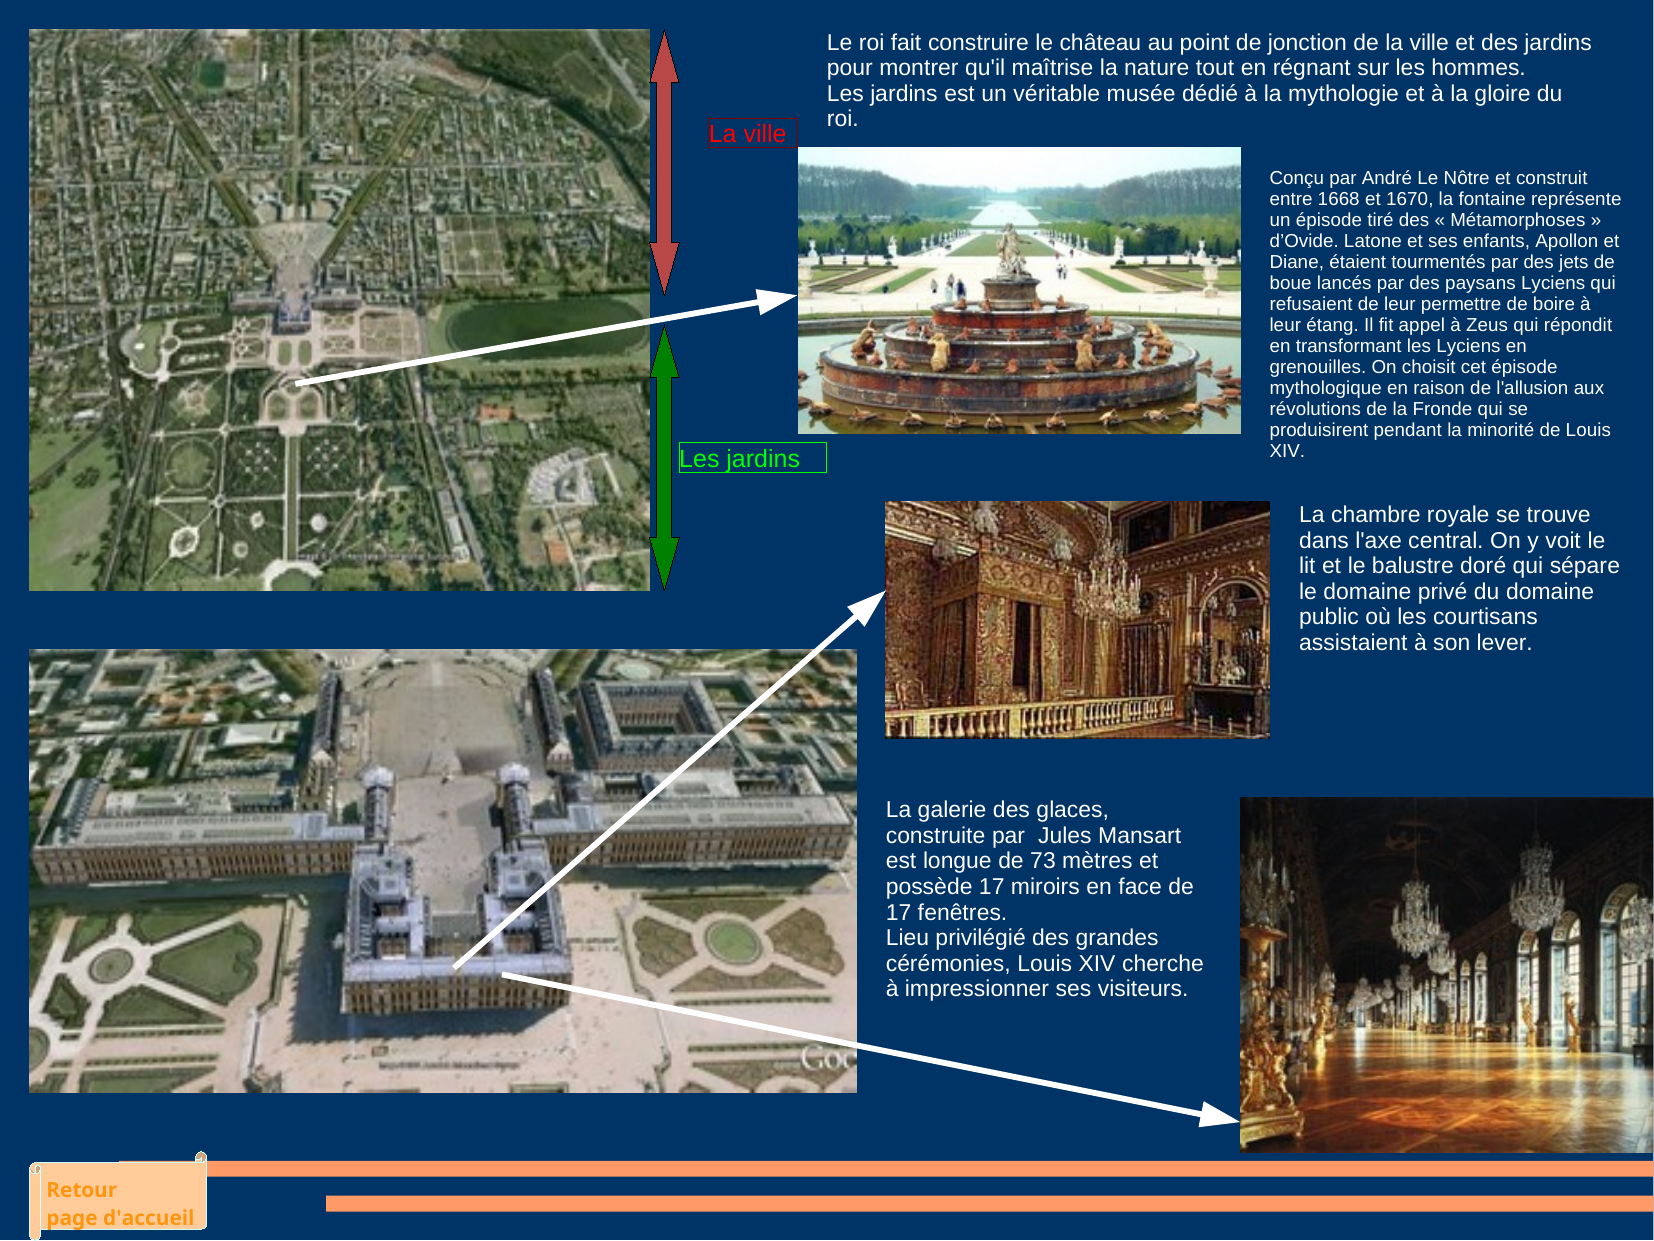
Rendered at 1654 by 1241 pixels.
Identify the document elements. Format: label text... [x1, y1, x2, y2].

text_box Conçu par André Le Nôtre et construit entre 1668 et 1670, la fontaine représente un épisode tiré des « Métamorphoses » d’Ovide. Latone et ses enfants, Apollon et Diane, étaient tourmentés par des jets de boue lancés par des paysans Lyciens qui refusaient de leur permettre de boire à leur étang. Il fit appel à Zeus qui répondit en transformant les Lyciens en grenouilles. On choisit cet épisode mythologique en raison de l'allusion aux révolutions de la Fronde qui se produisirent pendant la minorité de Louis XIV. [1269, 167, 1625, 535]
text_box [649, 324, 680, 591]
text_box La galerie des glaces, construite par Jules Mansart est longue de 73 mètres et possède 17 miroirs en face de 17 fenêtres. Lieu privilégié des grandes cérémonies, Louis XIV cherche à impressionner ses visiteurs. [885, 797, 1211, 1004]
picture [885, 501, 1270, 739]
picture [29, 29, 650, 591]
text_box [649, 29, 680, 296]
text_box Les jardins [679, 444, 827, 473]
text_box La ville [708, 119, 857, 148]
text_box Le roi fait construire le château au point de jonction de la ville et des jardins pour montrer qu'il maîtrise la nature tout en régnant sur les hommes. Les jardins est un véritable musée dédié à la mythologie et à la gloire du roi. [826, 29, 1595, 133]
text_box Retour page d'accueil [46, 1174, 283, 1239]
picture [1240, 797, 1654, 1153]
picture [798, 147, 1241, 434]
text_box [29, 1151, 207, 1241]
text_box La chambre royale se trouve dans l'axe central. On y voit le lit et le balustre doré qui sépare le domaine privé du domaine public où les courtisans assistaient à son lever. [1299, 501, 1625, 657]
picture [29, 649, 857, 1093]
